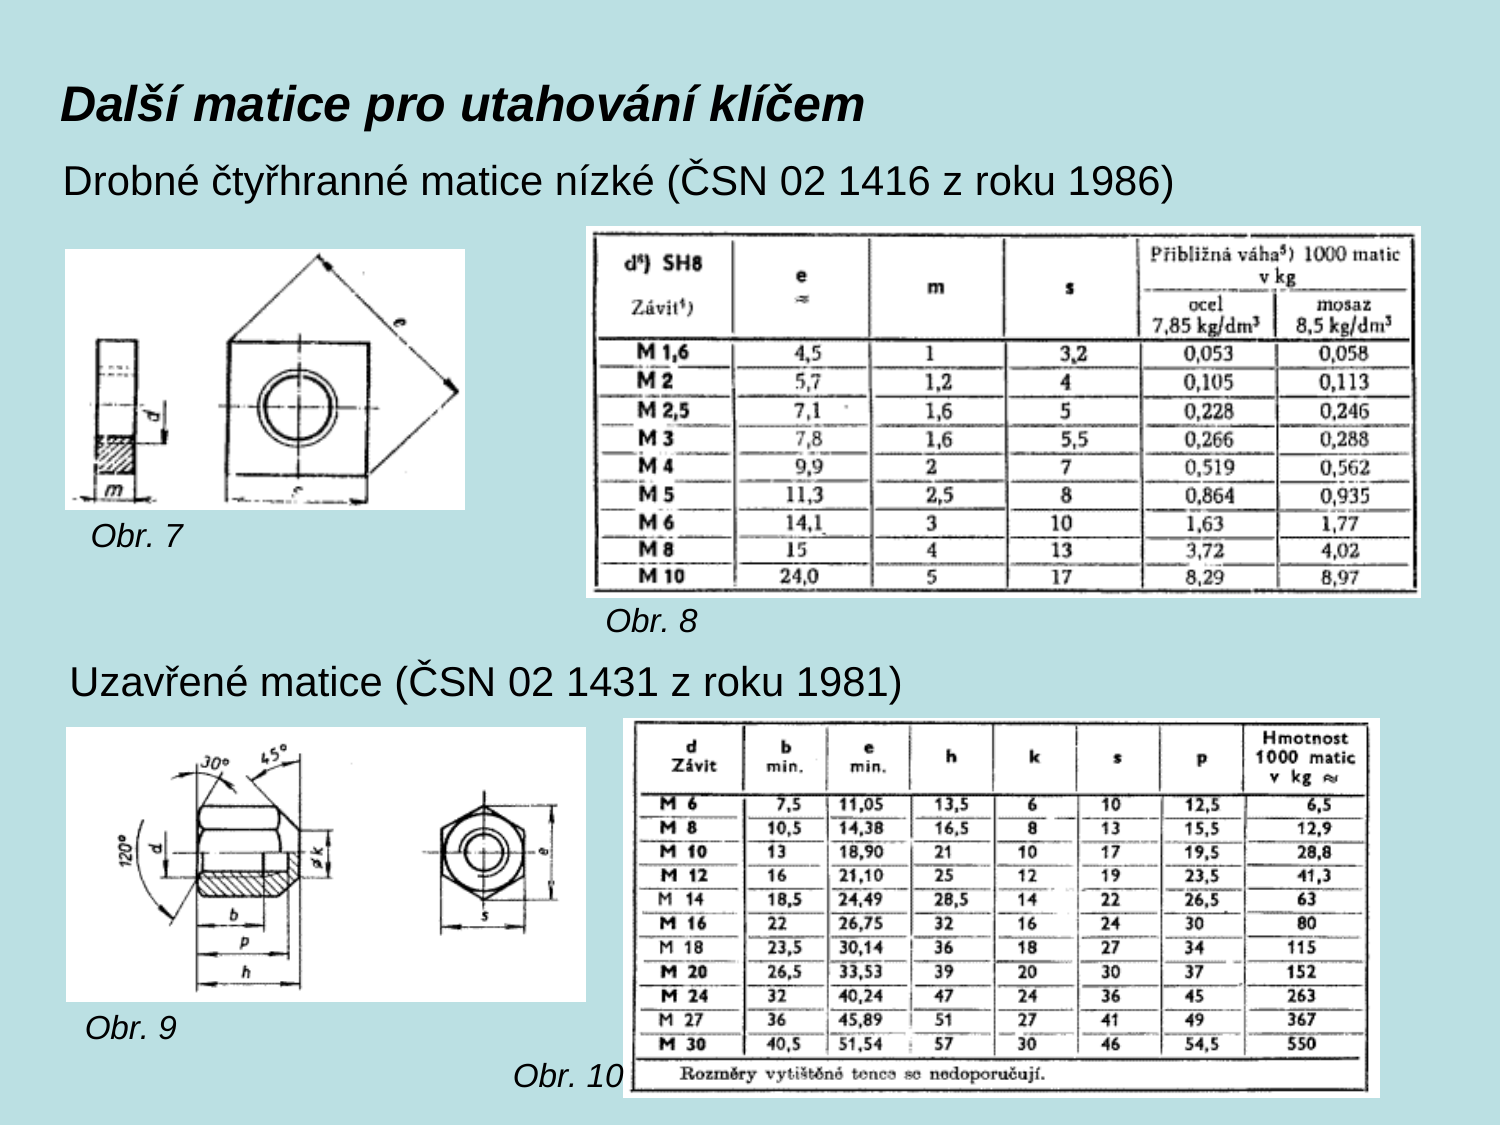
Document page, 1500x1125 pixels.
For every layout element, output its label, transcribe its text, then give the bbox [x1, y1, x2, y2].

picture [623, 718, 1380, 1098]
text_box Drobné čtyřhranné matice nízké (ČSN 02 1416 z roku 1986) [47, 145, 1474, 212]
text_box Obr. 10 [486, 1054, 624, 1095]
picture [66, 727, 586, 1002]
picture [65, 249, 465, 510]
text_box Obr. 9 [67, 1006, 205, 1047]
text_box Obr. 8 [587, 598, 725, 639]
text_box Uzavřené matice (ČSN 02 1431 z roku 1981) [54, 646, 1500, 713]
text_box Obr. 7 [68, 513, 206, 554]
text_box Další matice pro utahování klíčem [45, 63, 1152, 139]
picture [586, 226, 1421, 598]
